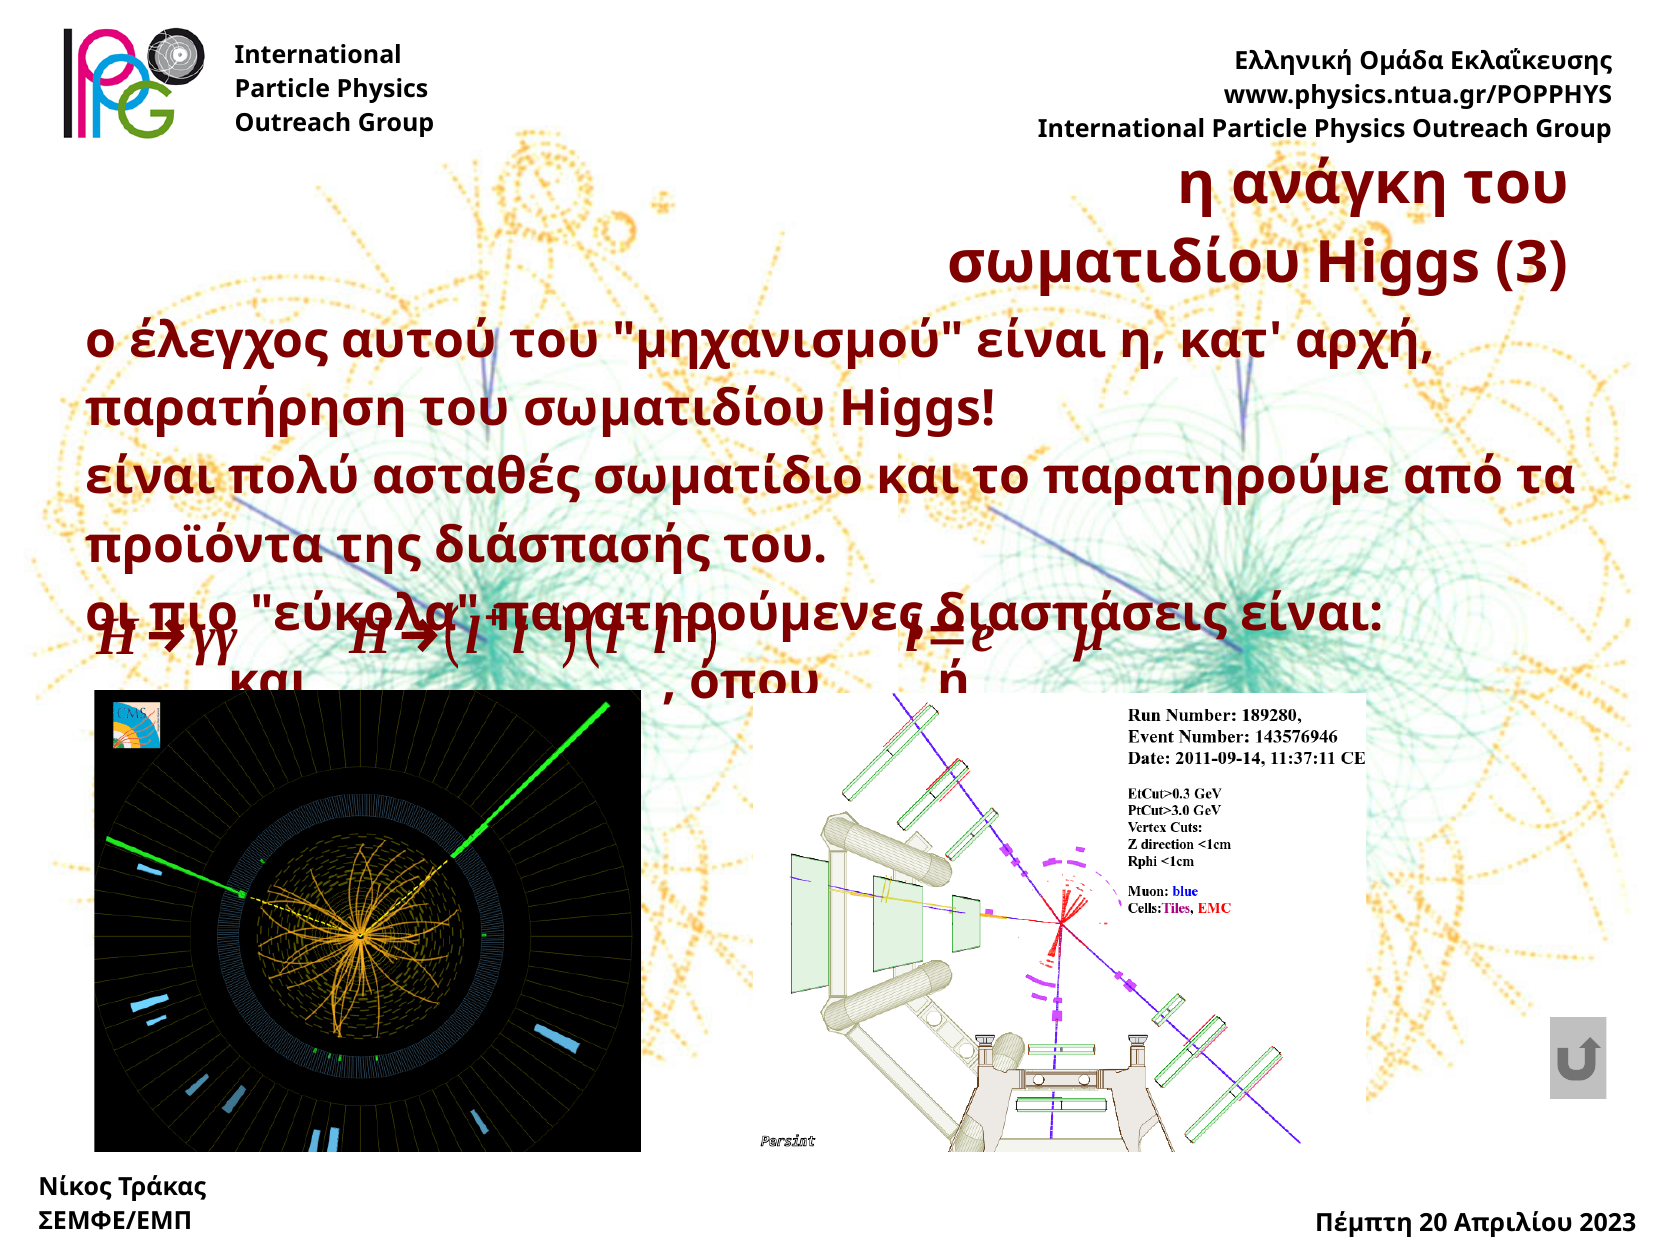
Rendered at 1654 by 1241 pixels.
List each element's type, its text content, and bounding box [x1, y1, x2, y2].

text_box ο έλεγχος αυτού του "μηχανισμού" είναι η, κατ' αρχή, παρατήρηση του σωματιδίου Higgs! είναι πολύ ασταθές σωματίδιο και το παρατηρούμε από τα προϊόντα της διάσπασής του. οι πιο "εύκολα" παρατηρούμενες διασπάσεις είναι: και , όπου ή [70, 296, 1542, 674]
picture [0, 5, 1654, 1241]
chart [898, 603, 1003, 664]
chart [1063, 602, 1112, 662]
chart [86, 606, 247, 666]
text_box η ανάγκη του σωματιδίου Higgs (3) [933, 134, 1619, 290]
chart [339, 597, 726, 669]
